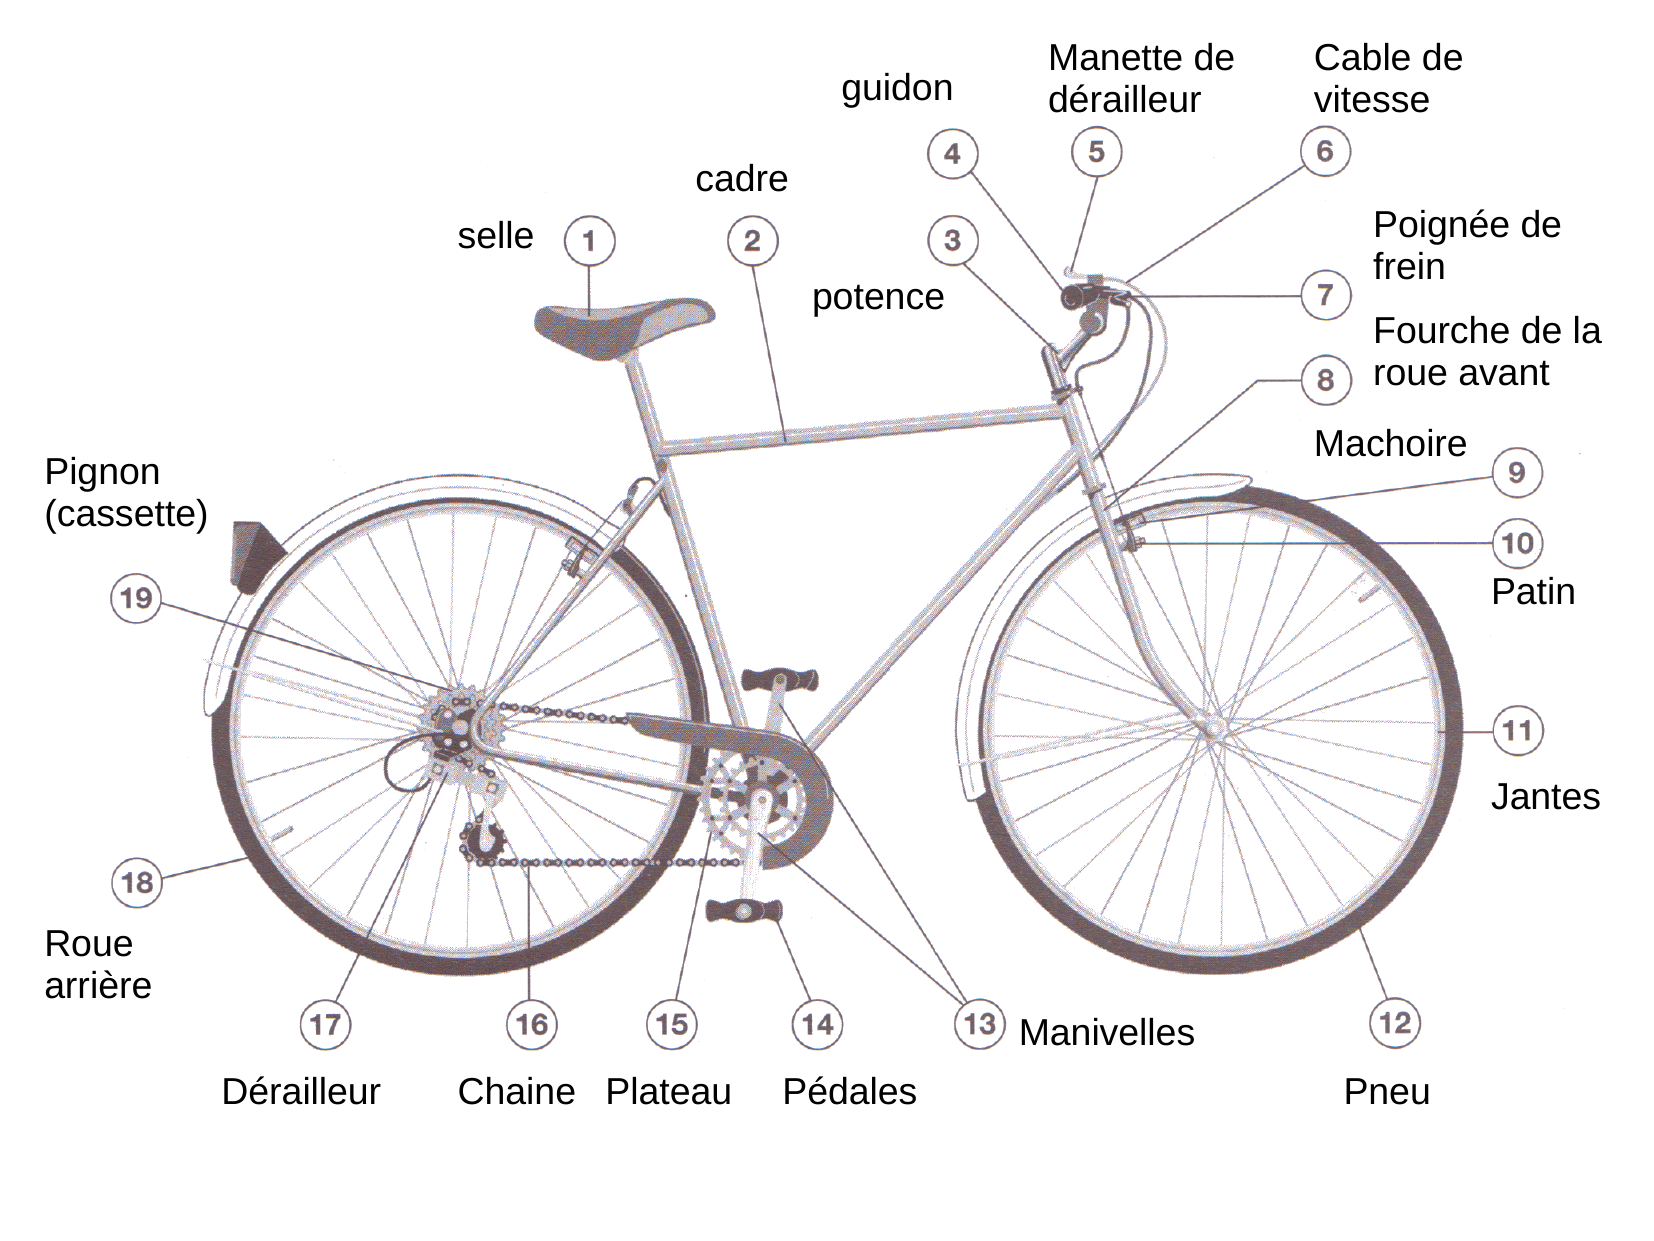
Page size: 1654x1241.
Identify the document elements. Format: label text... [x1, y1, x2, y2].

text_box Cable de vitesse [1299, 29, 1595, 129]
text_box Poignée de frein [1358, 196, 1595, 296]
text_box Pédales [768, 1062, 945, 1120]
text_box selle [442, 206, 562, 264]
text_box Patin [1476, 563, 1625, 621]
text_box potence [797, 267, 1004, 325]
text_box guidon [826, 59, 1004, 116]
text_box Chaine [443, 1062, 621, 1120]
picture [29, 118, 1625, 1068]
text_box Pneu [1328, 1062, 1565, 1120]
text_box Fourche de la roue avant [1358, 301, 1625, 401]
text_box Pignon (cassette) [29, 442, 296, 542]
text_box Dérailleur [206, 1062, 443, 1120]
text_box Manette de dérailleur [1033, 29, 1270, 129]
text_box Machoire [1299, 415, 1565, 473]
text_box Plateau [621, 1062, 768, 1120]
text_box cadre [680, 150, 829, 208]
text_box Jantes [1476, 767, 1625, 825]
text_box Manivelles [1003, 1003, 1211, 1061]
text_box Roue arrière [29, 915, 207, 1015]
